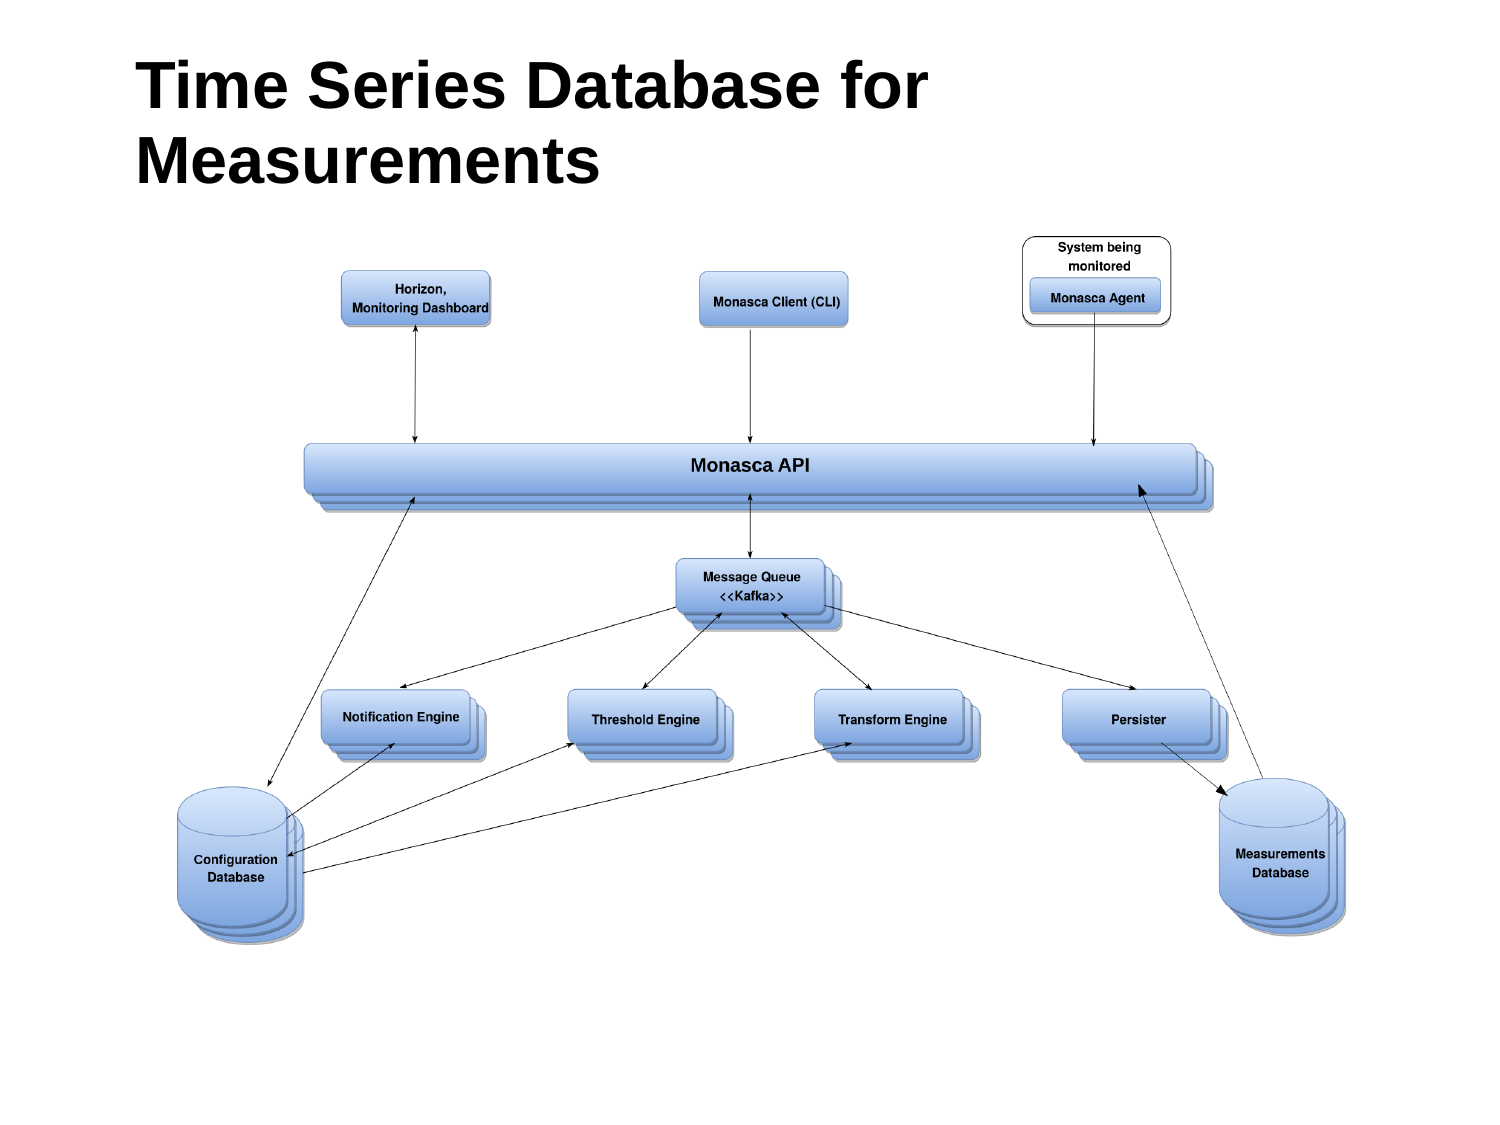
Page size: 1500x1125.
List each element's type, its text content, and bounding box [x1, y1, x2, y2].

picture [177, 236, 1359, 945]
title Time Series Database for Measurements [135, 41, 1372, 204]
